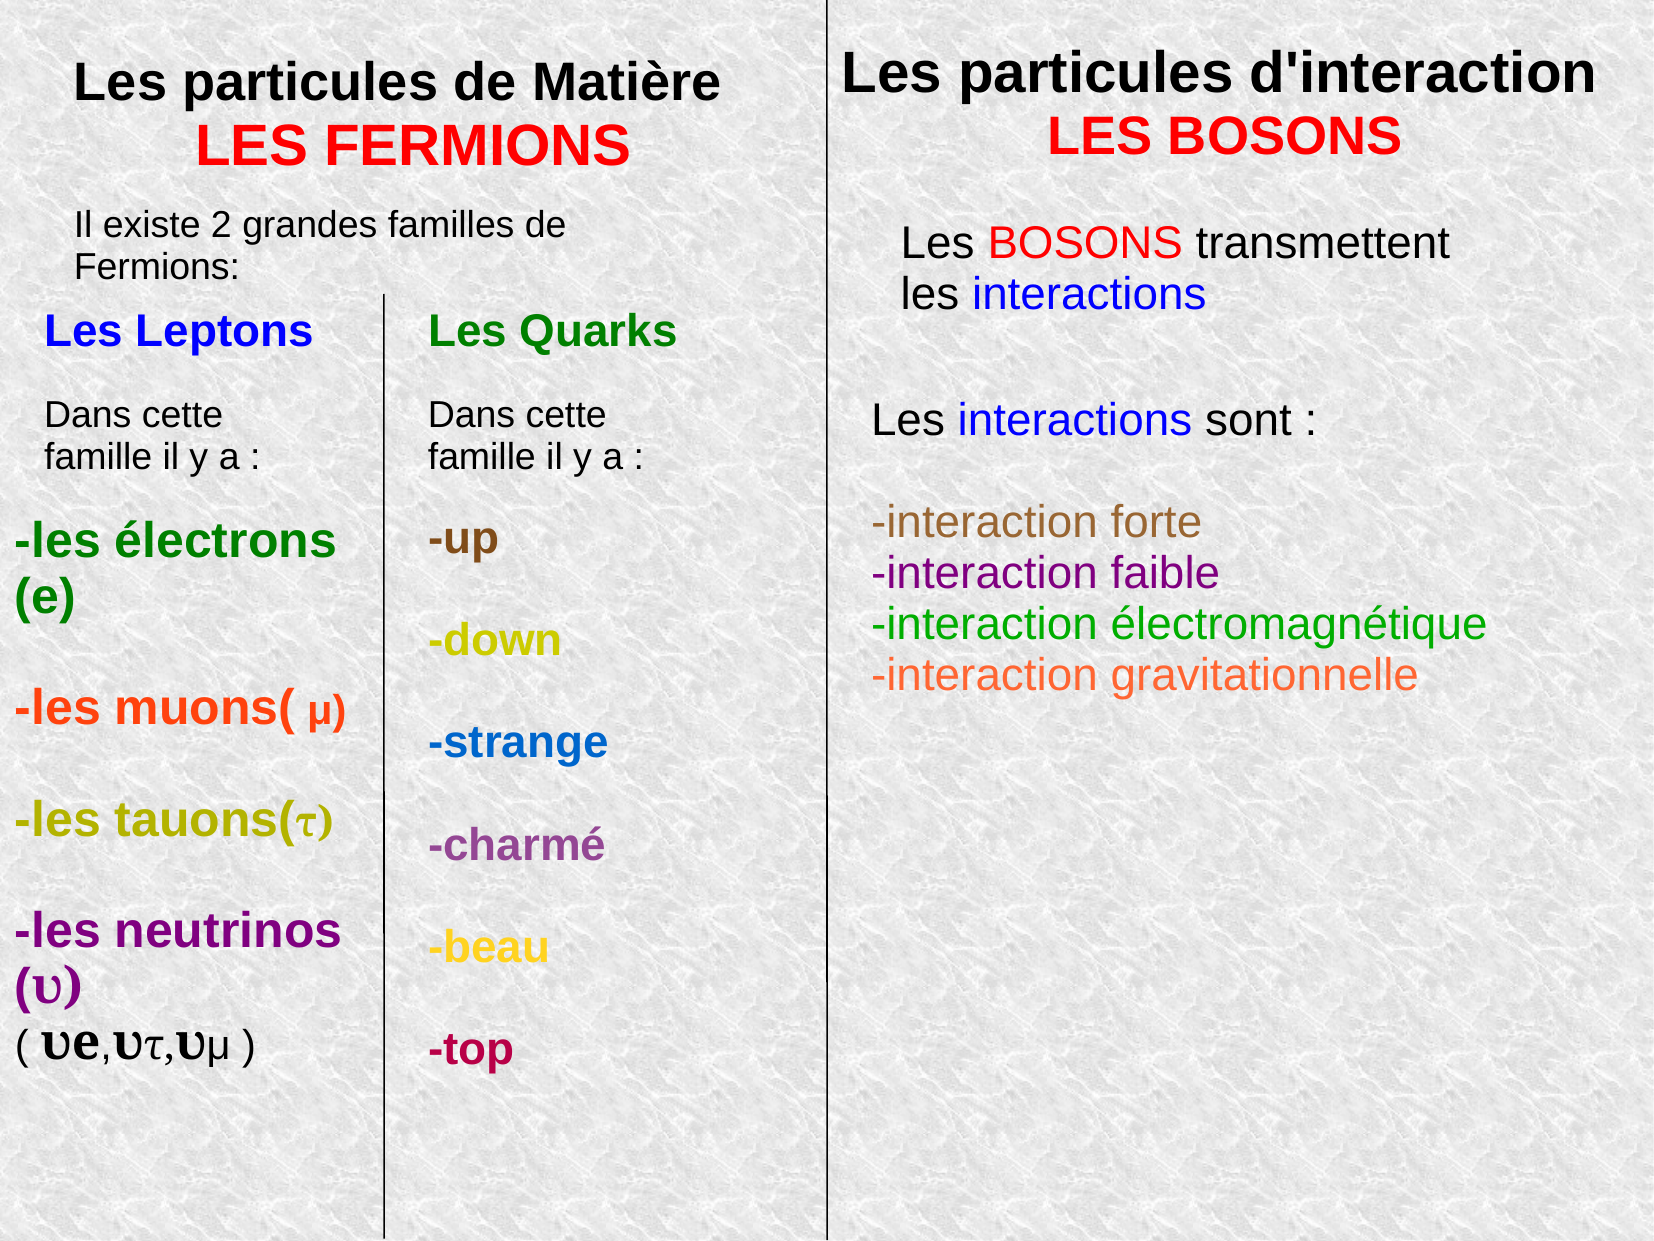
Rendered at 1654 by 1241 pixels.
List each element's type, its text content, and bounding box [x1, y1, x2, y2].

text_box Dans cette famille il y a : [29, 383, 355, 483]
text_box Il existe 2 grandes familles de Fermions: [59, 194, 739, 296]
text_box Les BOSONS transmettent les interactions [885, 206, 1506, 324]
text_box Les Leptons [29, 295, 355, 363]
text_box Les particules de Matière LES FERMIONS [59, 41, 768, 185]
picture [828, 0, 1654, 1241]
text_box Dans cette famille il y a : [413, 383, 739, 483]
text_box -up -down -strange -charmé -beau -top [413, 502, 768, 1134]
picture [0, 0, 826, 1241]
text_box Les particules d'interaction LES BOSONS [826, 29, 1625, 173]
text_box Les interactions sont : -interaction forte -interaction faible -interaction électromagnétique -interaction gravitationnelle [856, 383, 1565, 705]
text_box -les électrons (e) -les muons( μ) -les tauons(τ) -les neutrinos (υ) ( υe,υτ,υμ ) [0, 502, 384, 1182]
text_box Les Quarks [413, 295, 798, 363]
